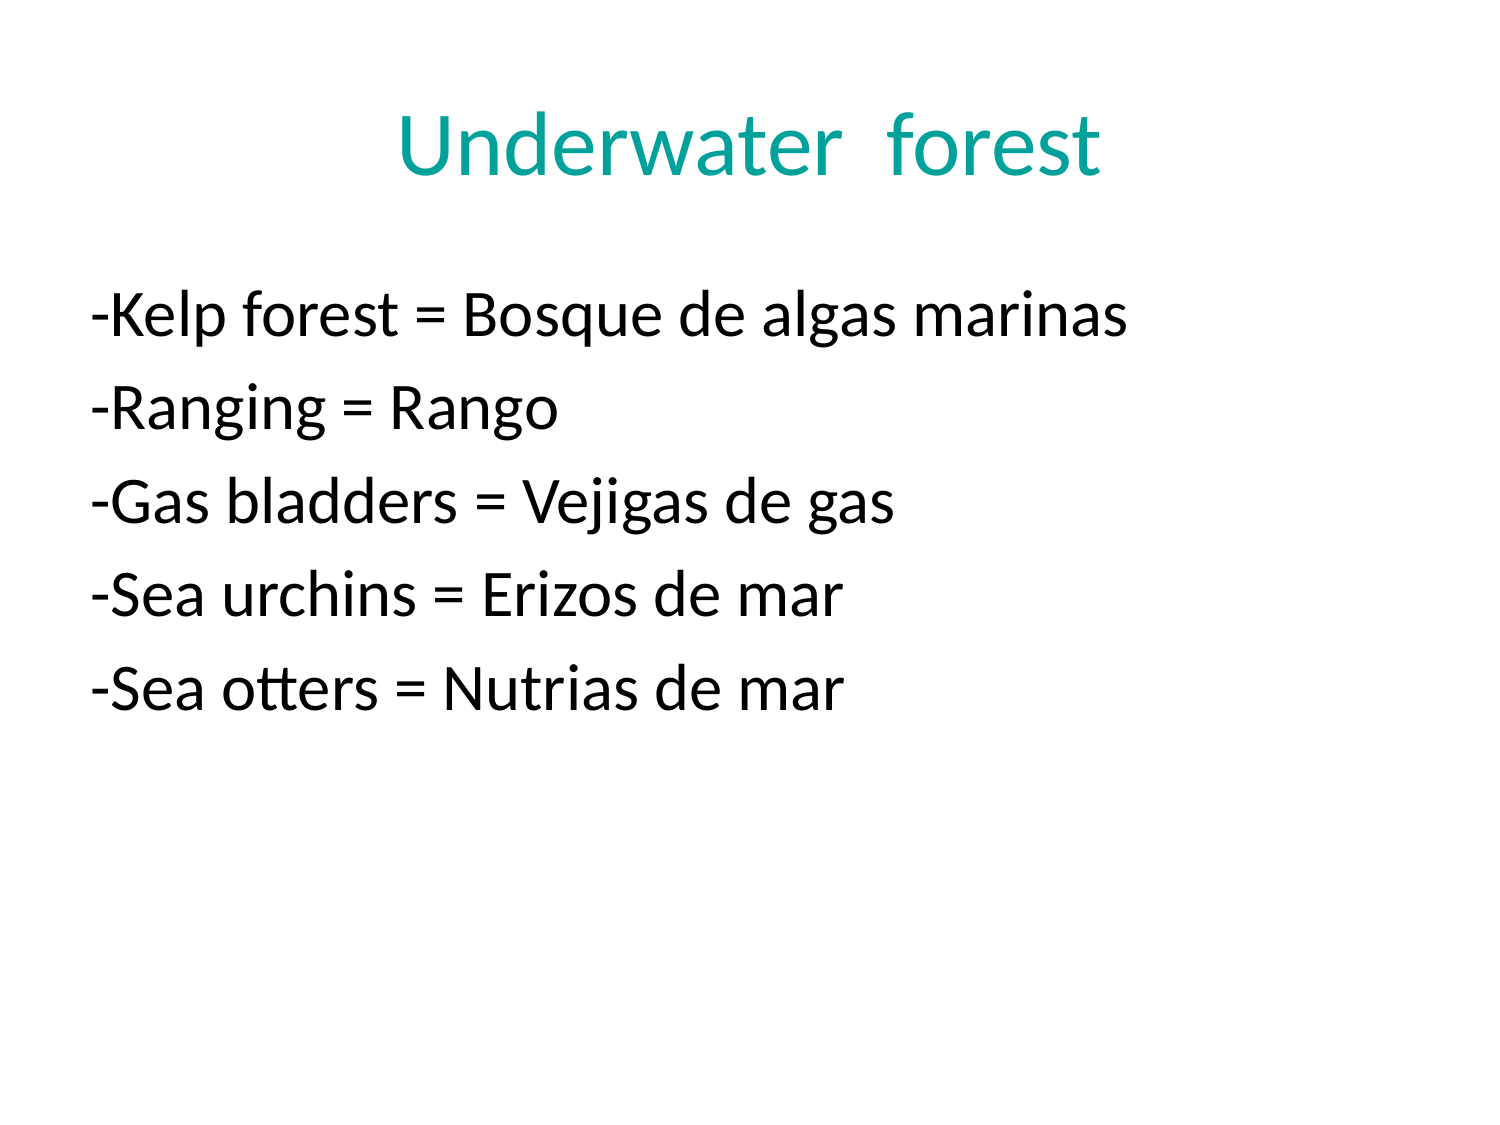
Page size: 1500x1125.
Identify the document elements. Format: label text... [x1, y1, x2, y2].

title Underwater forest [75, 45, 1425, 233]
list -Kelp forest = Bosque de algas marinas -Ranging = Rango -Gas bladders = Vejigas de gas -Sea urchins = Erizos de mar -Sea otters = Nutrias de mar [75, 262, 1425, 1005]
